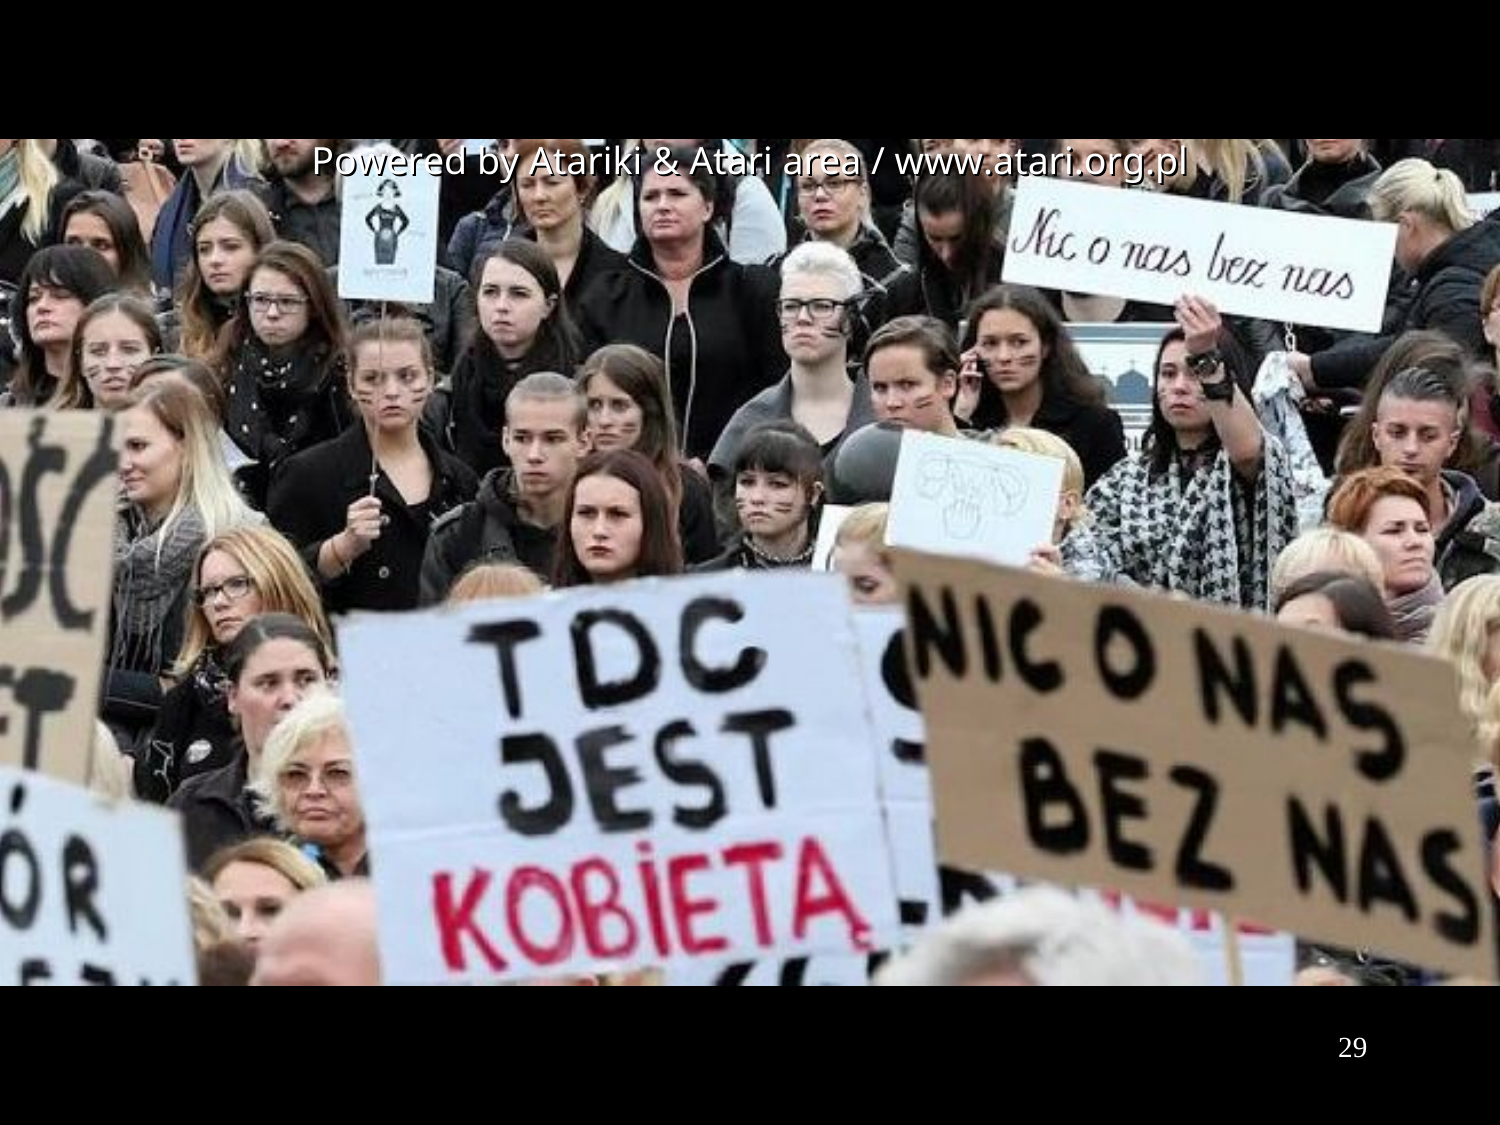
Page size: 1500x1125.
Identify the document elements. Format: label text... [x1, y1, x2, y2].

text_box Powered by Atariki & Atari area / www.atari.org.pl [0, 129, 1500, 190]
picture [0, 190, 1500, 986]
